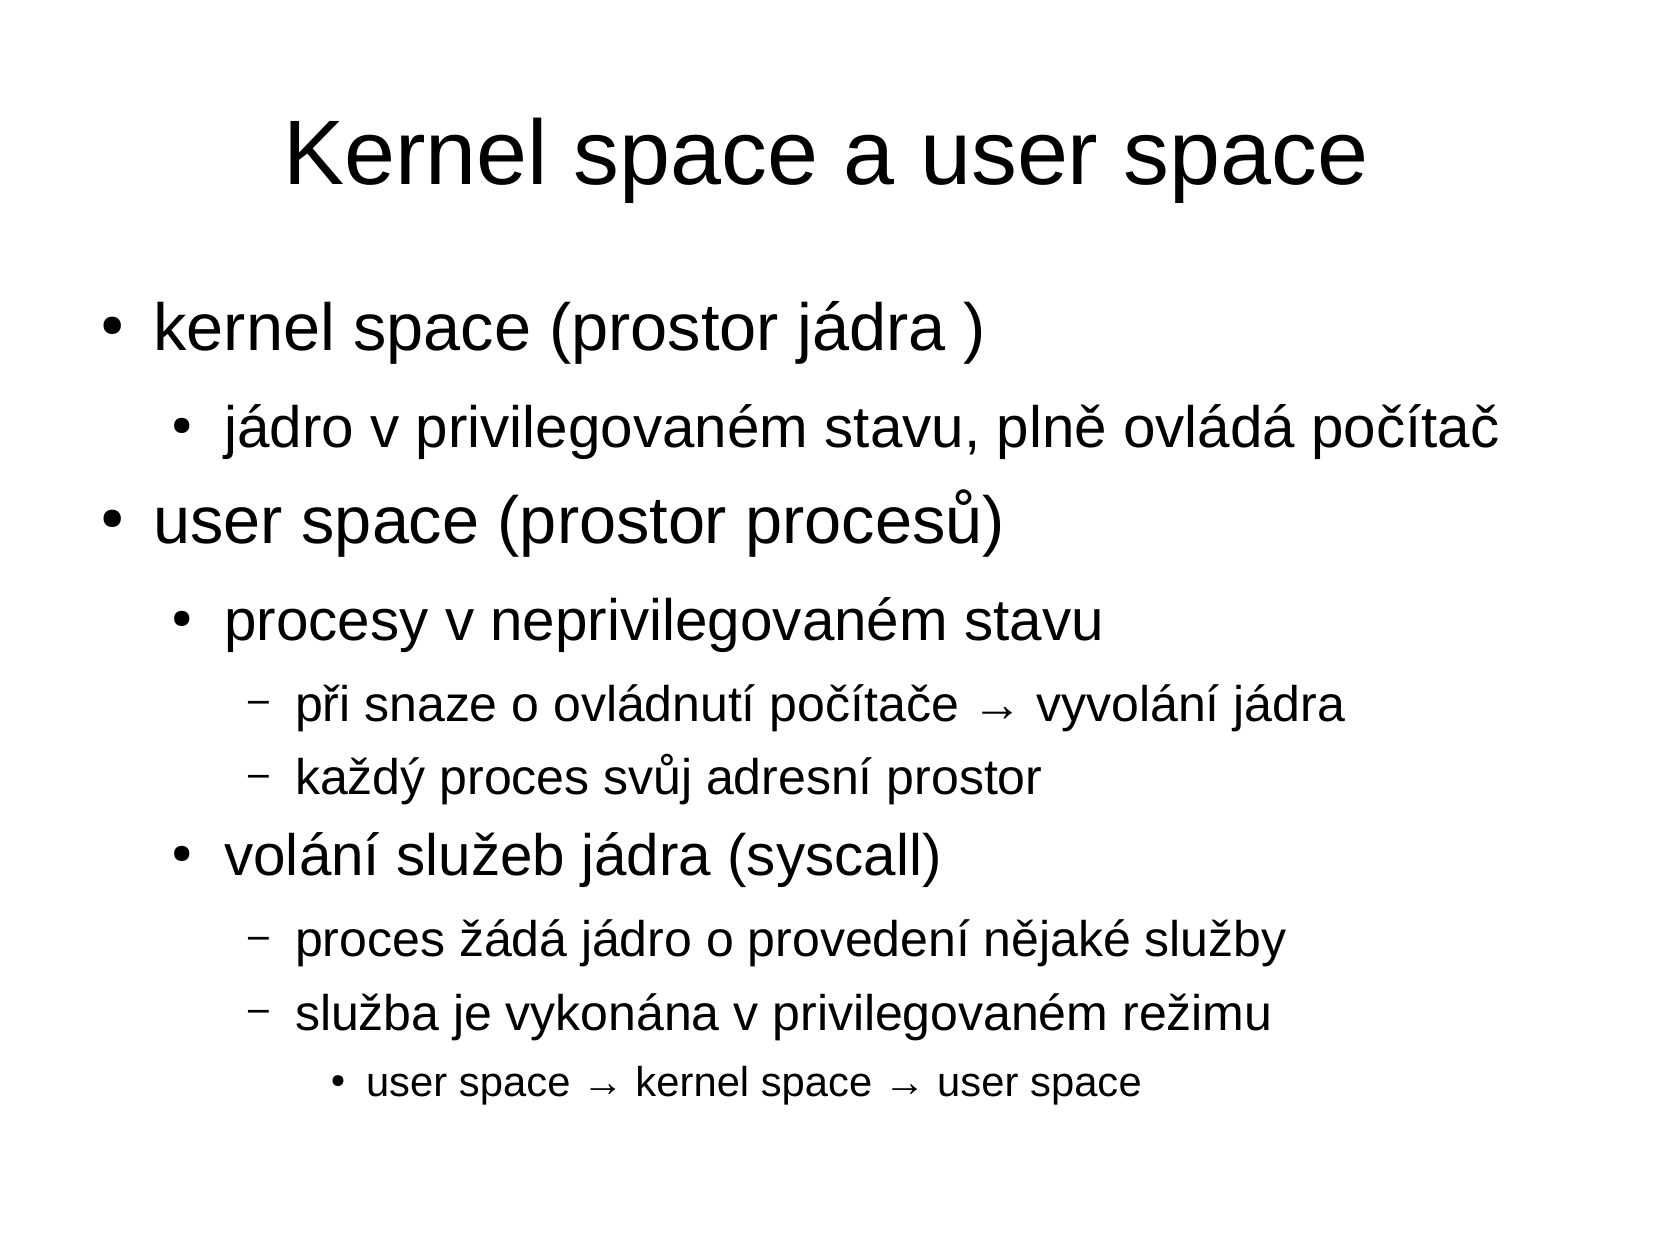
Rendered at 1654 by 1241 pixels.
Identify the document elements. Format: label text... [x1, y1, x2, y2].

list kernel space (prostor jádra ) jádro v privilegovaném stavu, plně ovládá počítač user space (prostor procesů) procesy v neprivilegovaném stavu při snaze o ovládnutí počítače → vyvolání jádra každý proces svůj adresní prostor volání služeb jádra (syscall) proces žádá jádro o provedení nějaké služby služba je vykonána v privilegovaném režimu user space → kernel space → user space [82, 290, 1571, 1106]
title Kernel space a user space [82, 56, 1571, 250]
